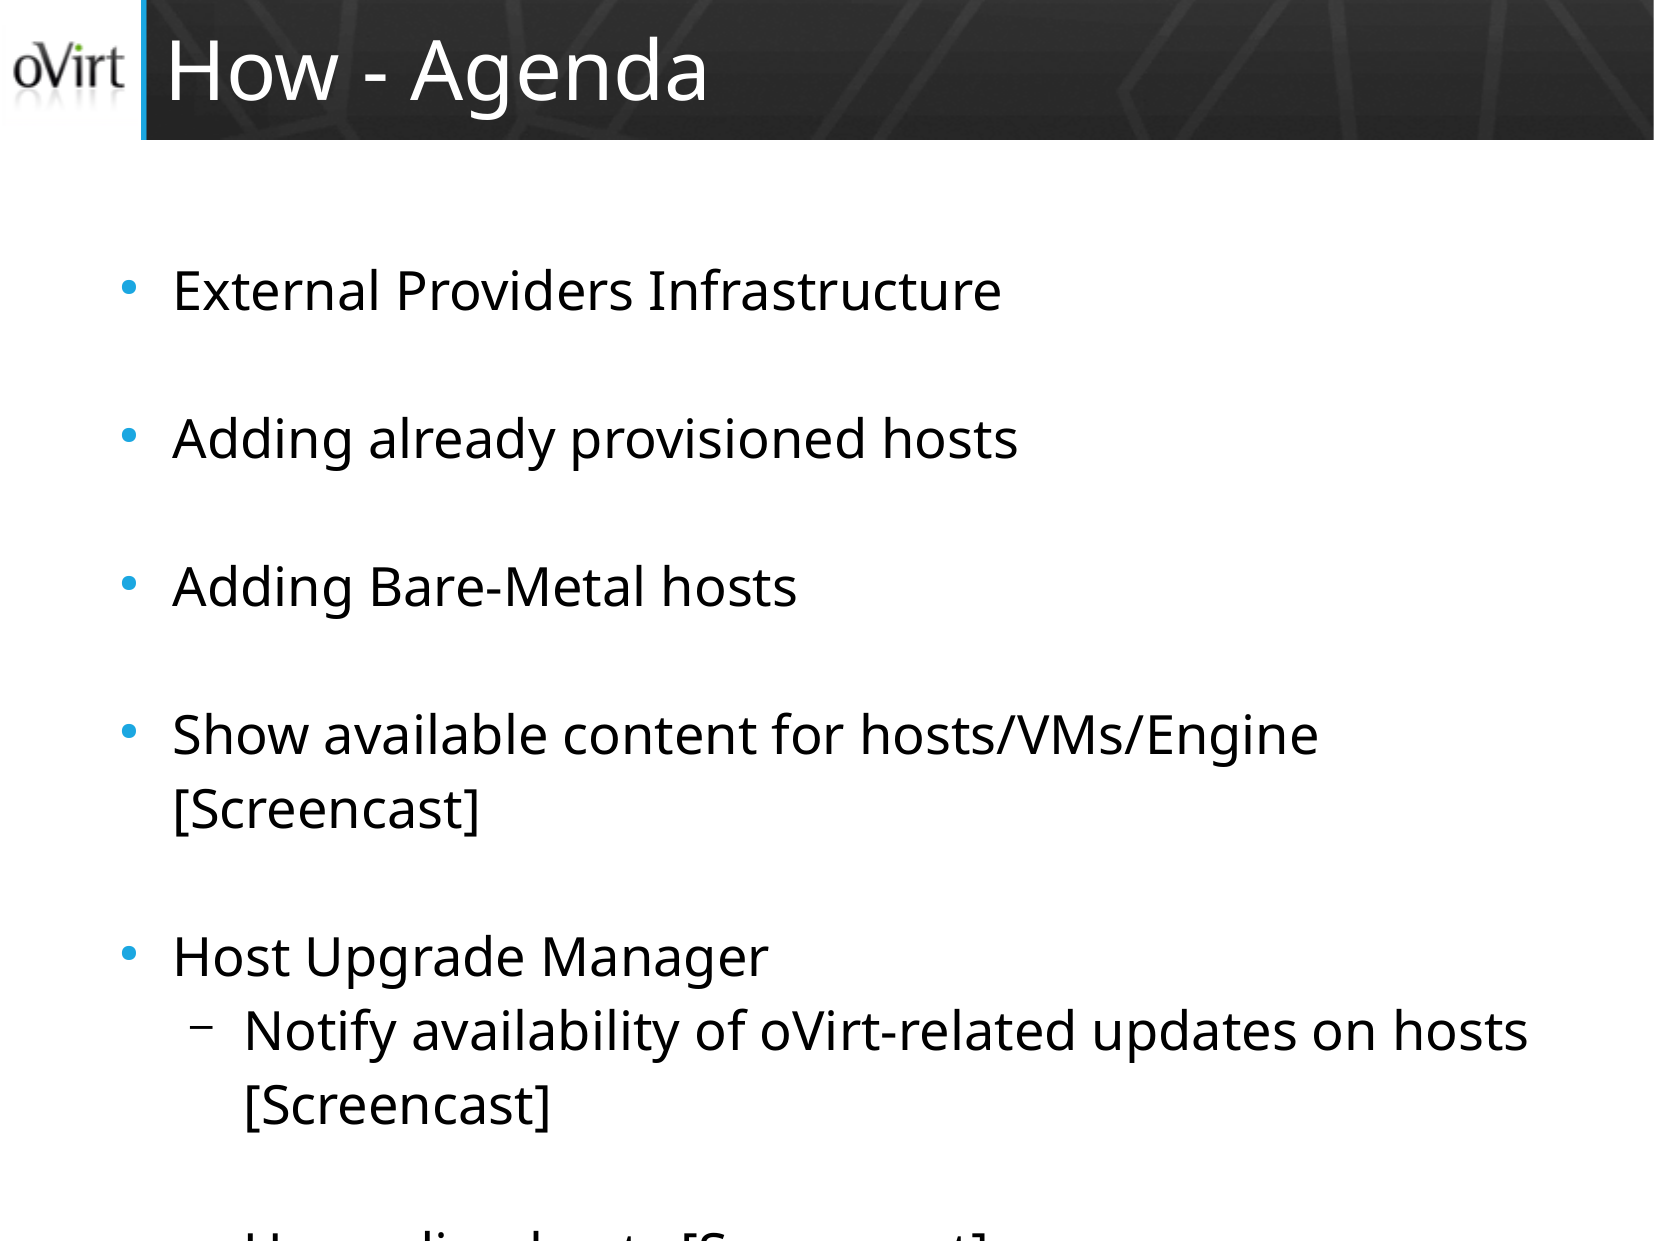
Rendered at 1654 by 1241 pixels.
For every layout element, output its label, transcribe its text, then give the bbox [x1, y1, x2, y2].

title How - Agenda [164, 18, 1653, 119]
text_box External Providers Infrastructure Adding already provisioned hosts Adding Bare-Metal hosts Show available content for hosts/VMs/Engine [Screencast] Host Upgrade Manager Notify availability of oVirt-related updates on hosts [Screencast] Upgrading hosts [Screencast] [86, 244, 1576, 1126]
picture [0, 0, 1654, 140]
